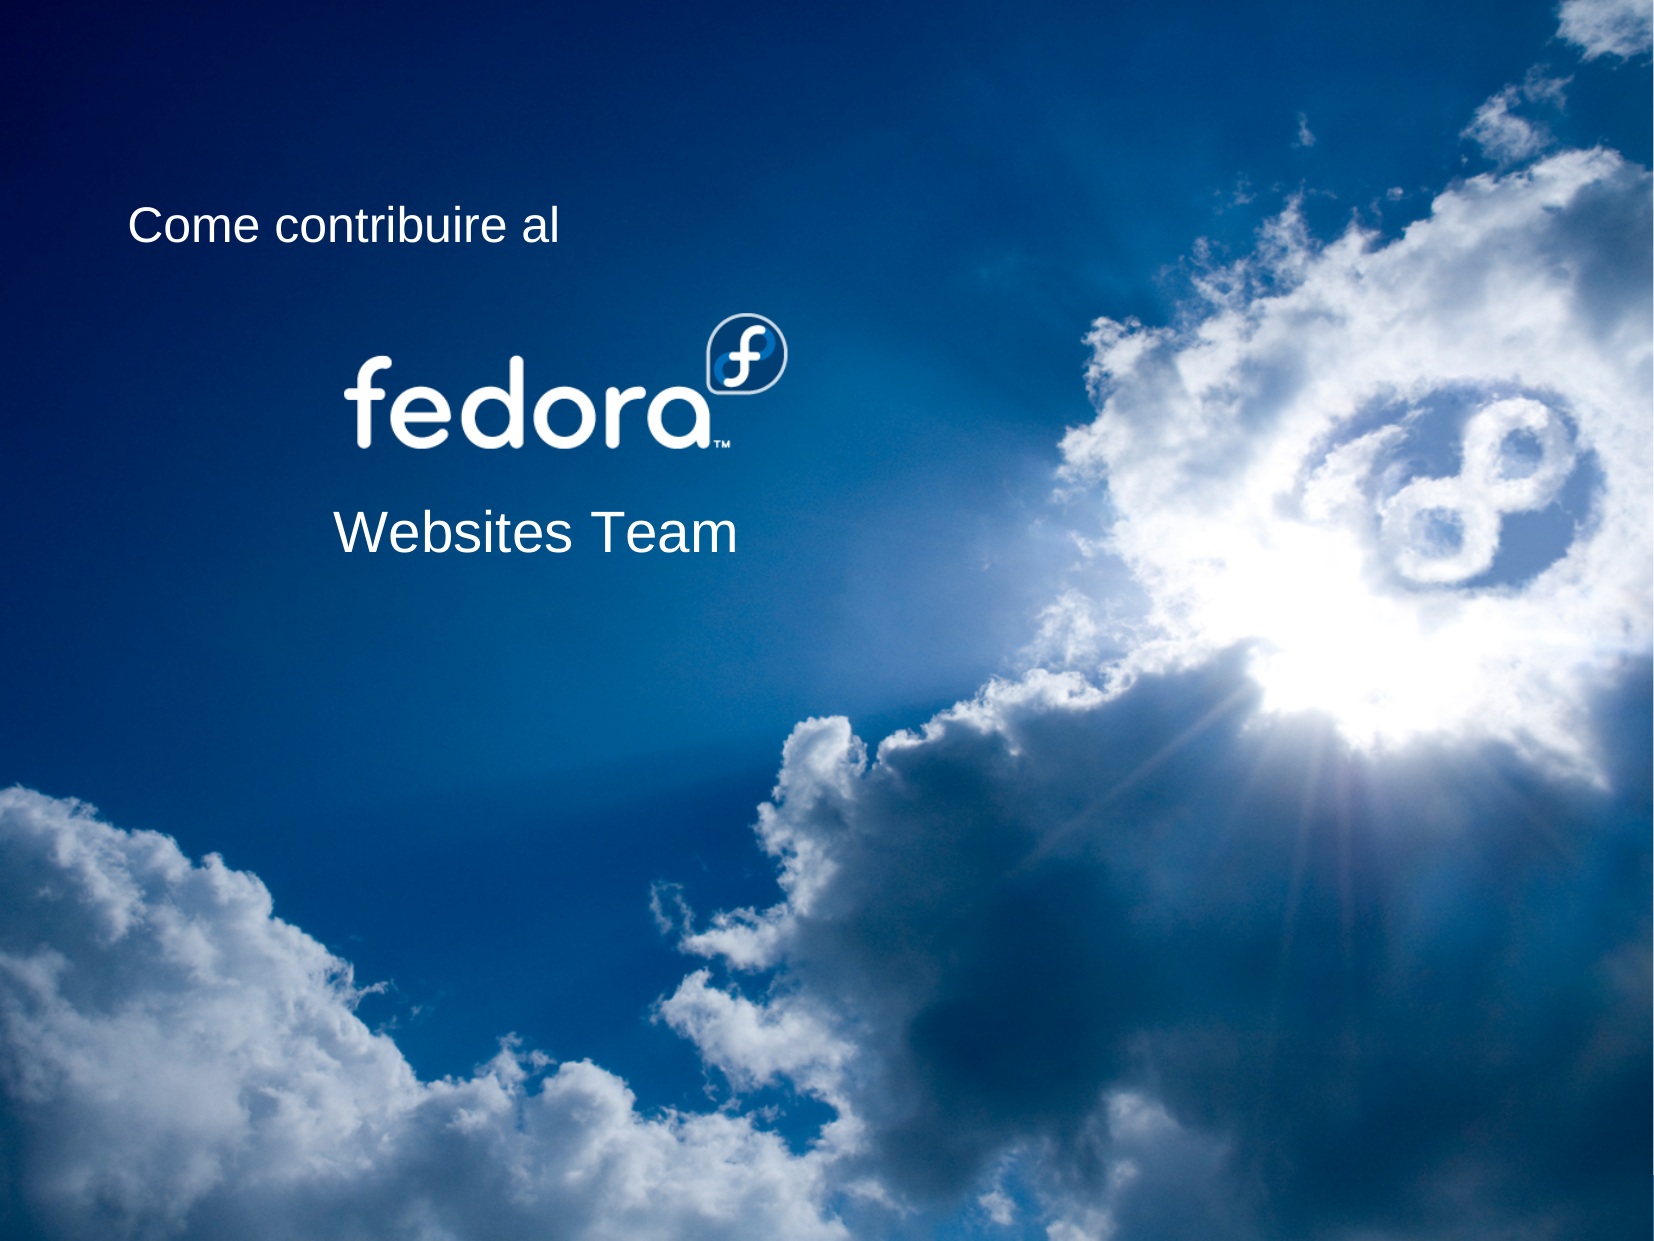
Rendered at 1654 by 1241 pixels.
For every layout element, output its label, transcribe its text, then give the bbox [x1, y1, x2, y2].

picture [0, 0, 1654, 1241]
text_box Come contribuire al [112, 187, 858, 259]
text_box Websites Team [318, 490, 756, 561]
